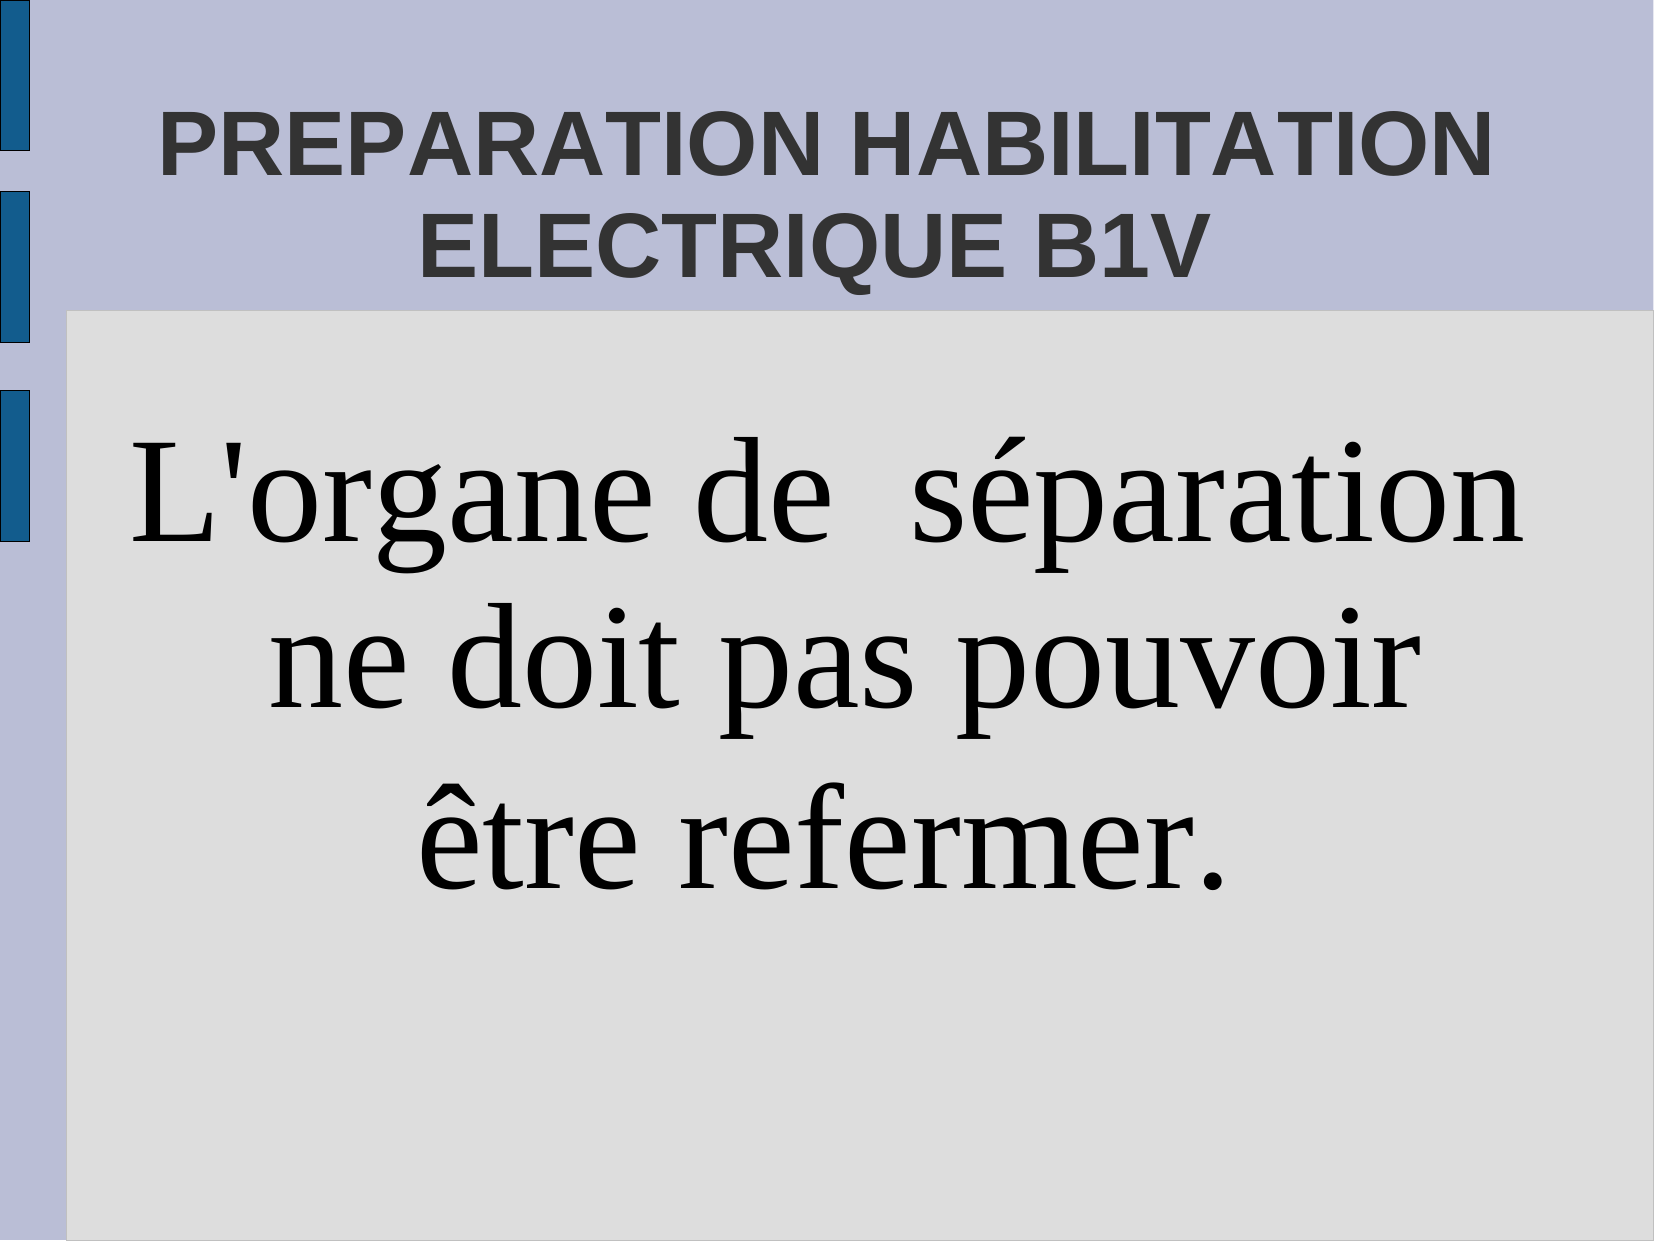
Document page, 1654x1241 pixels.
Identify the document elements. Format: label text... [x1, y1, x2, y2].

title PREPARATION HABILITATION ELECTRIQUE B1V [121, 91, 1534, 299]
text_box L'organe de séparation ne doit pas pouvoir être refermer. [121, 344, 1534, 1127]
